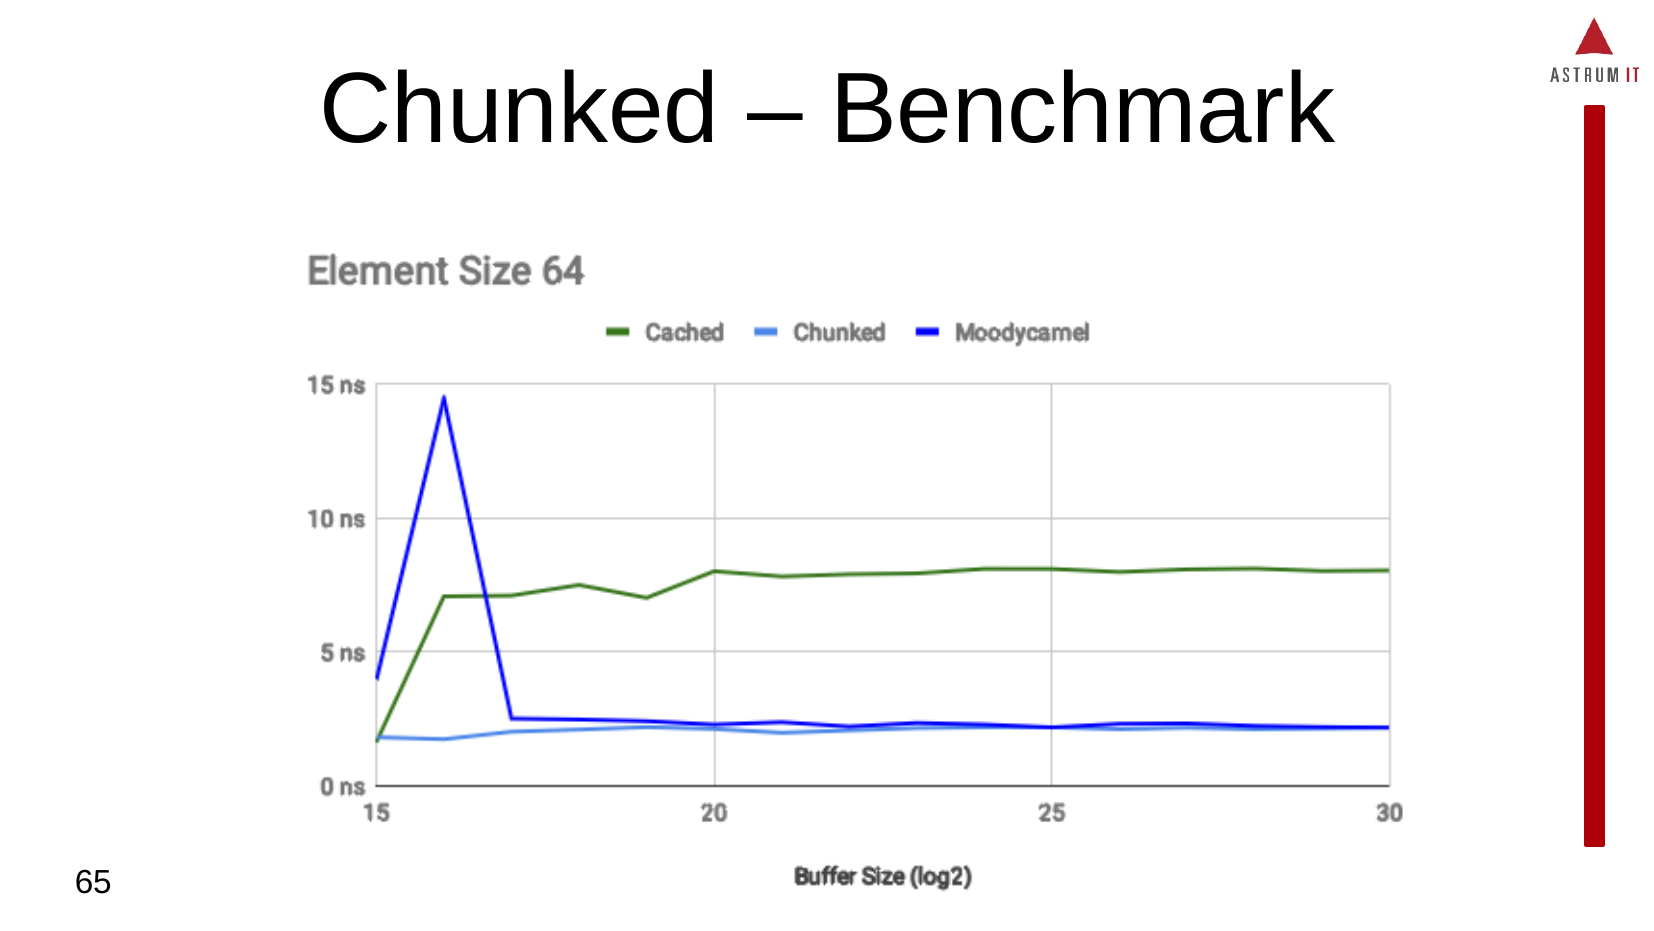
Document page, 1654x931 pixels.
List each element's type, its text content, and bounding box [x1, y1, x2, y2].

picture [1550, 17, 1639, 82]
picture [270, 210, 1426, 926]
title Chunked – Benchmark [114, 30, 1541, 186]
